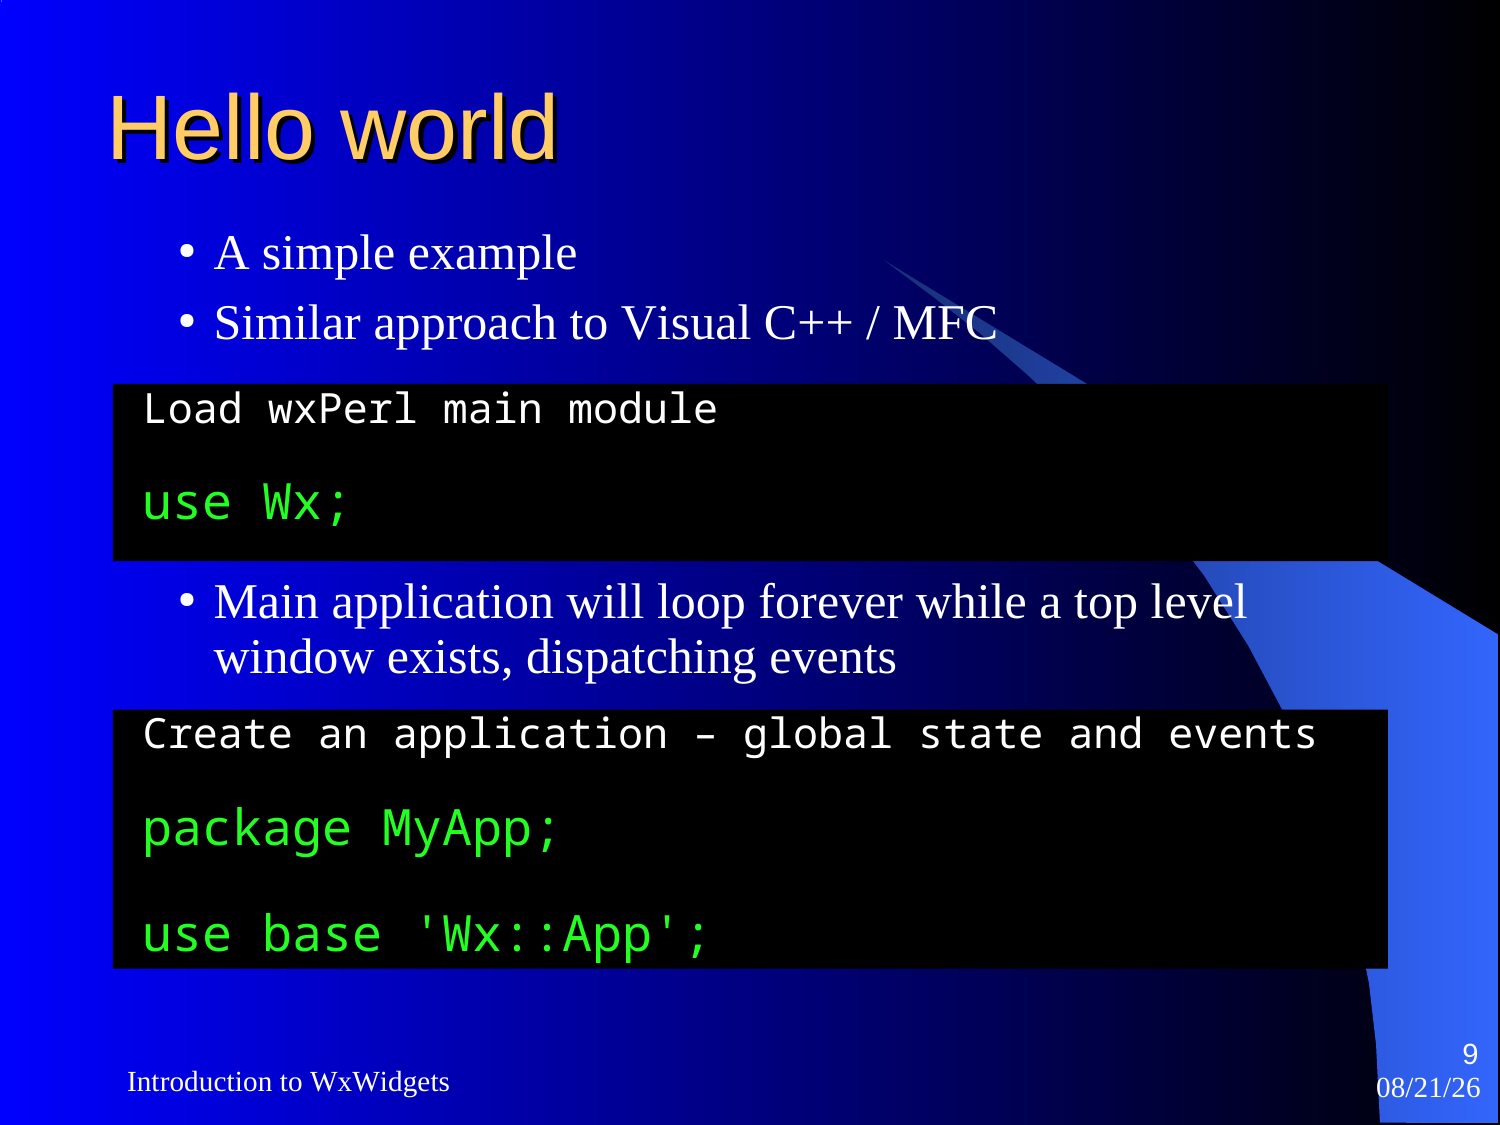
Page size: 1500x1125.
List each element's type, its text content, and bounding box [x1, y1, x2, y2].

list Load wxPerl main module use Wx; [112, 383, 1388, 562]
list A simple example Similar approach to Visual C++ / MFC Main application will loop forever while a top level window exists, dispatching events [112, 562, 1388, 709]
list Create an application – global state and events package MyApp; use base 'Wx::App'; [112, 709, 1388, 945]
title Hello world [91, 48, 1418, 207]
list A simple example Similar approach to Visual C++ / MFC Main application will loop forever while a top level window exists, dispatching events [112, 177, 1388, 383]
list A simple example Similar approach to Visual C++ / MFC Main application will loop forever while a top level window exists, dispatching events [112, 969, 1388, 1125]
